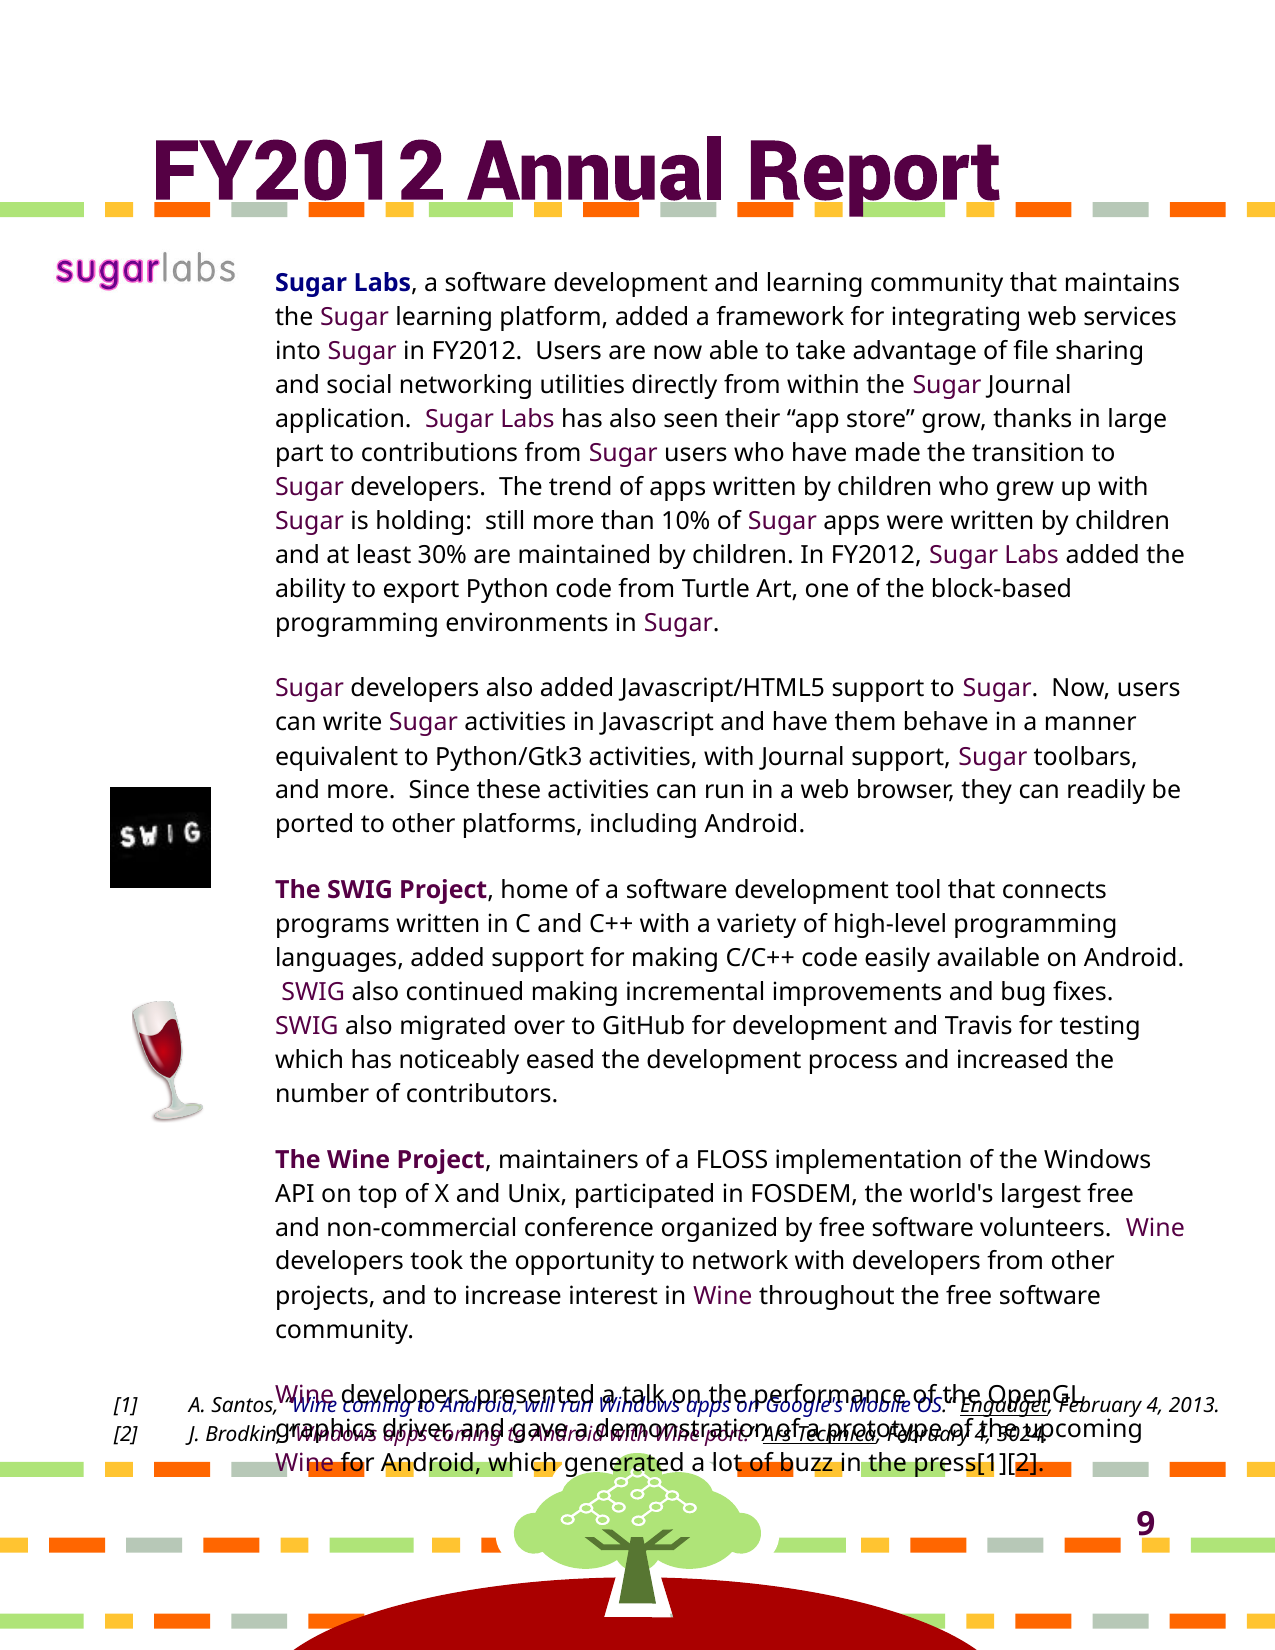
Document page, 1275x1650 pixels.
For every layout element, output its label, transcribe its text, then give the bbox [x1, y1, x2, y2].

picture [132, 1000, 211, 1123]
text_box [1] A. Santos, “Wine coming to Android, will run Windows apps on Google's Mobile OS.” Engadget, February 4, 2013. [2] J. Brodkin, “Windows apps coming to Android with Wine port.” Ars Technica, February 4, 3024. [99, 1383, 1204, 1450]
picture [40, 236, 250, 306]
picture [110, 787, 211, 888]
list Sugar Labs, a software development and learning community that maintains the Sugar learning platform, added a framework for integrating web services into Sugar in FY2012. Users are now able to take advantage of file sharing and social networking utilities directly from within the Sugar Journal application. Sugar Labs has also seen their “app store” grow, thanks in large part to contributions from Sugar users who have made the transition to Sugar developers. The trend of apps written by children who grew up with Sugar is holding: still more than 10% of Sugar apps were written by children and at least 30% are maintained by children. In FY2012, Sugar Labs added the ability to export Python code from Turtle Art, one of the block-based programming environments in Sugar. Sugar developers also added Javascript/HTML5 support to Sugar. Now, users can write Sugar activities in Javascript and have them behave in a manner equivalent to Python/Gtk3 activities, with Journal support, Sugar toolbars, and more. Since these activities can run in a web browser, they can readily be ported to other platforms, including Android. The SWIG Project, home of a software development tool that connects programs written in C and C++ with a variety of high-level programming languages, added support for making C/C++ code easily available on Android. SWIG also continued making incremental improvements and bug fixes. SWIG also migrated over to GitHub for development and Travis for testing which has noticeably eased the development process and increased the number of contributors. The Wine Project, maintainers of a FLOSS implementation of the Windows API on top of X and Unix, participated in FOSDEM, the world's largest free and non-commercial conference organized by free software volunteers. Wine developers took the opportunity to network with developers from other projects, and to increase interest in Wine throughout the free software community. Wine developers presented a talk on the performance of the OpenGL graphics driver, and gave a demonstration of a prototype of the upcoming Wine for Android, which generated a lot of buzz in the press[1][2]. [274, 199, 1187, 1403]
